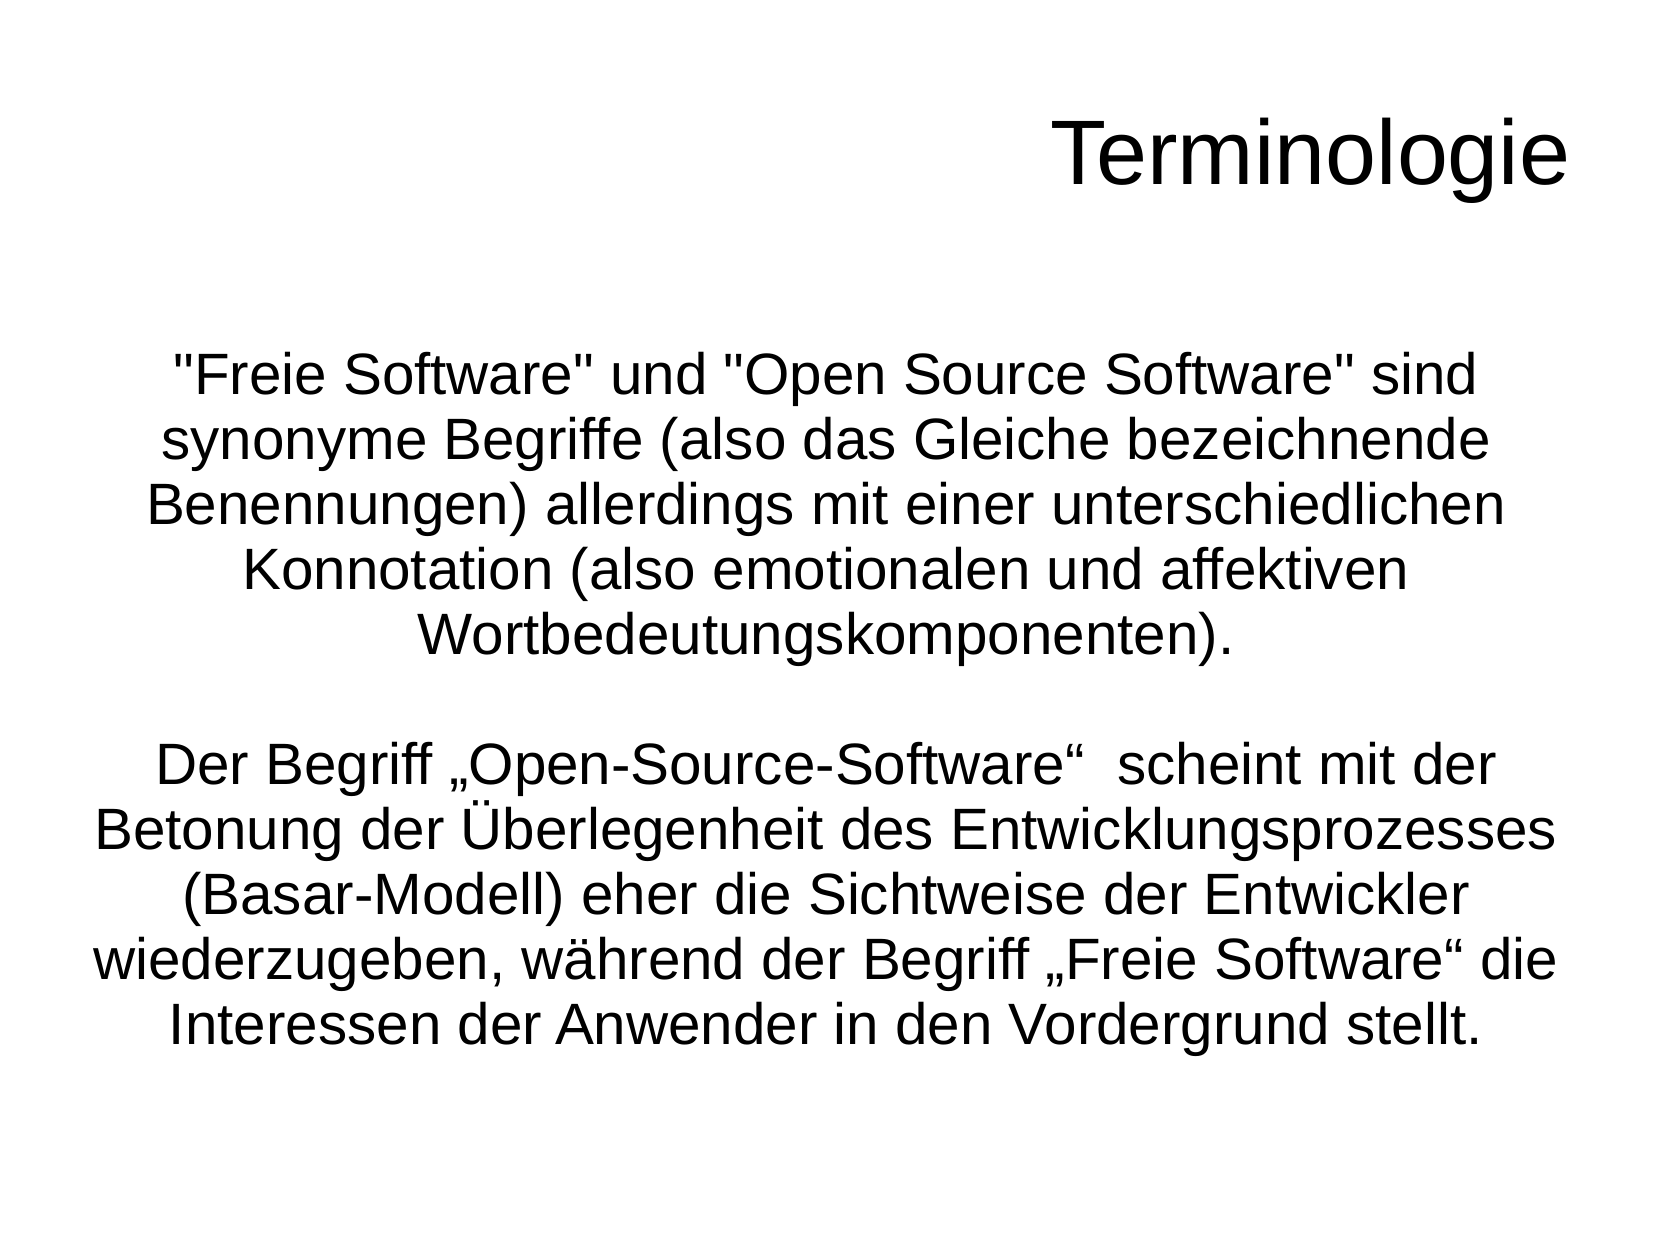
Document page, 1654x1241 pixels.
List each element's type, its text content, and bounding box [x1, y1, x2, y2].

subtitle "Freie Software" und "Open Source Software" sind synonyme Begriffe (also das Gleiche bezeichnende Benennungen) allerdings mit einer unterschiedlichen Konnotation (also emotionalen und affektiven Wortbedeutungskomponenten). Der Begriff „Open-Source-Software“ scheint mit der Betonung der Überlegenheit des Entwicklungsprozesses (Basar-Modell) eher die Sichtweise der Entwickler wiederzugeben, während der Begriff „Freie Software“ die Interessen der Anwender in den Vordergrund stellt. [82, 297, 1571, 1102]
title Terminologie [82, 56, 1571, 250]
